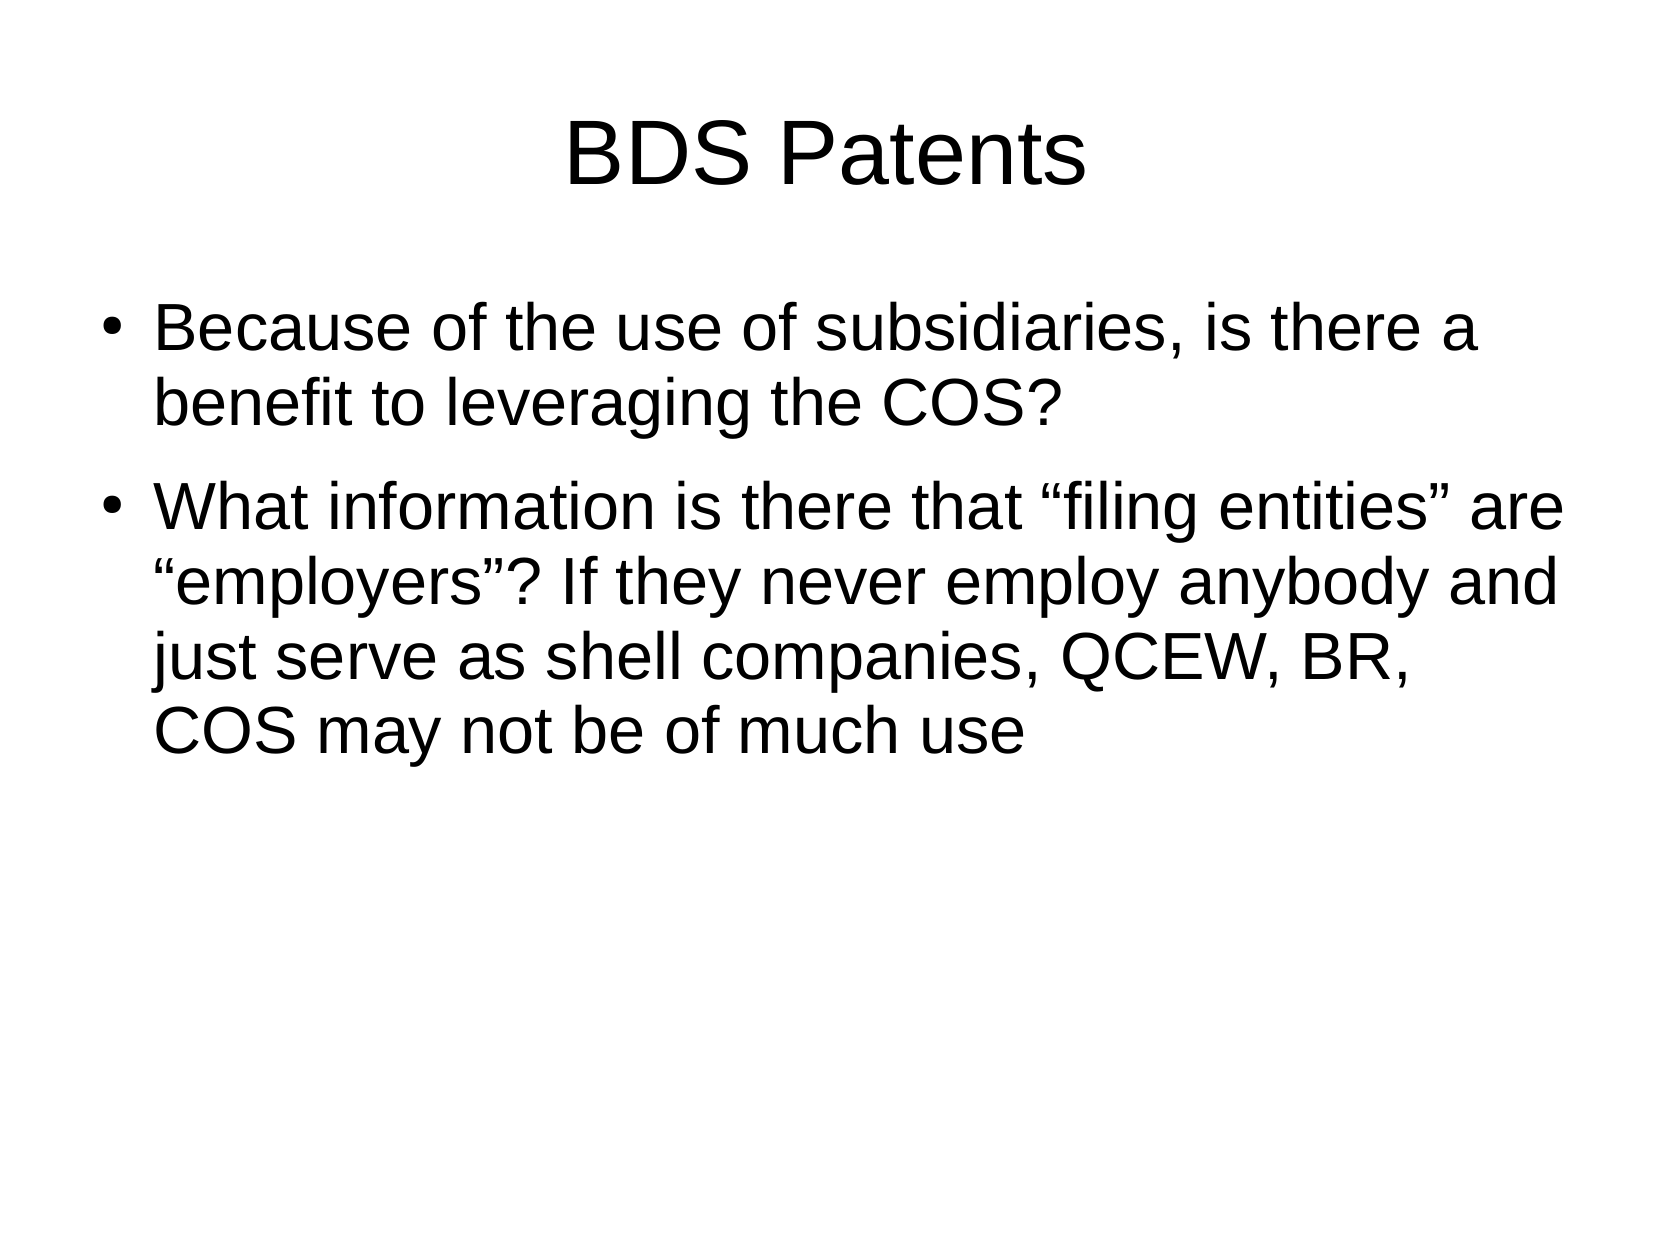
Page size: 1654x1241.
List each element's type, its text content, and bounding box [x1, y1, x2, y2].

list Because of the use of subsidiaries, is there a benefit to leveraging the COS? What information is there that “filing entities” are “employers”? If they never employ anybody and just serve as shell companies, QCEW, BR, COS may not be of much use [82, 290, 1571, 1010]
title BDS Patents [82, 49, 1571, 257]
